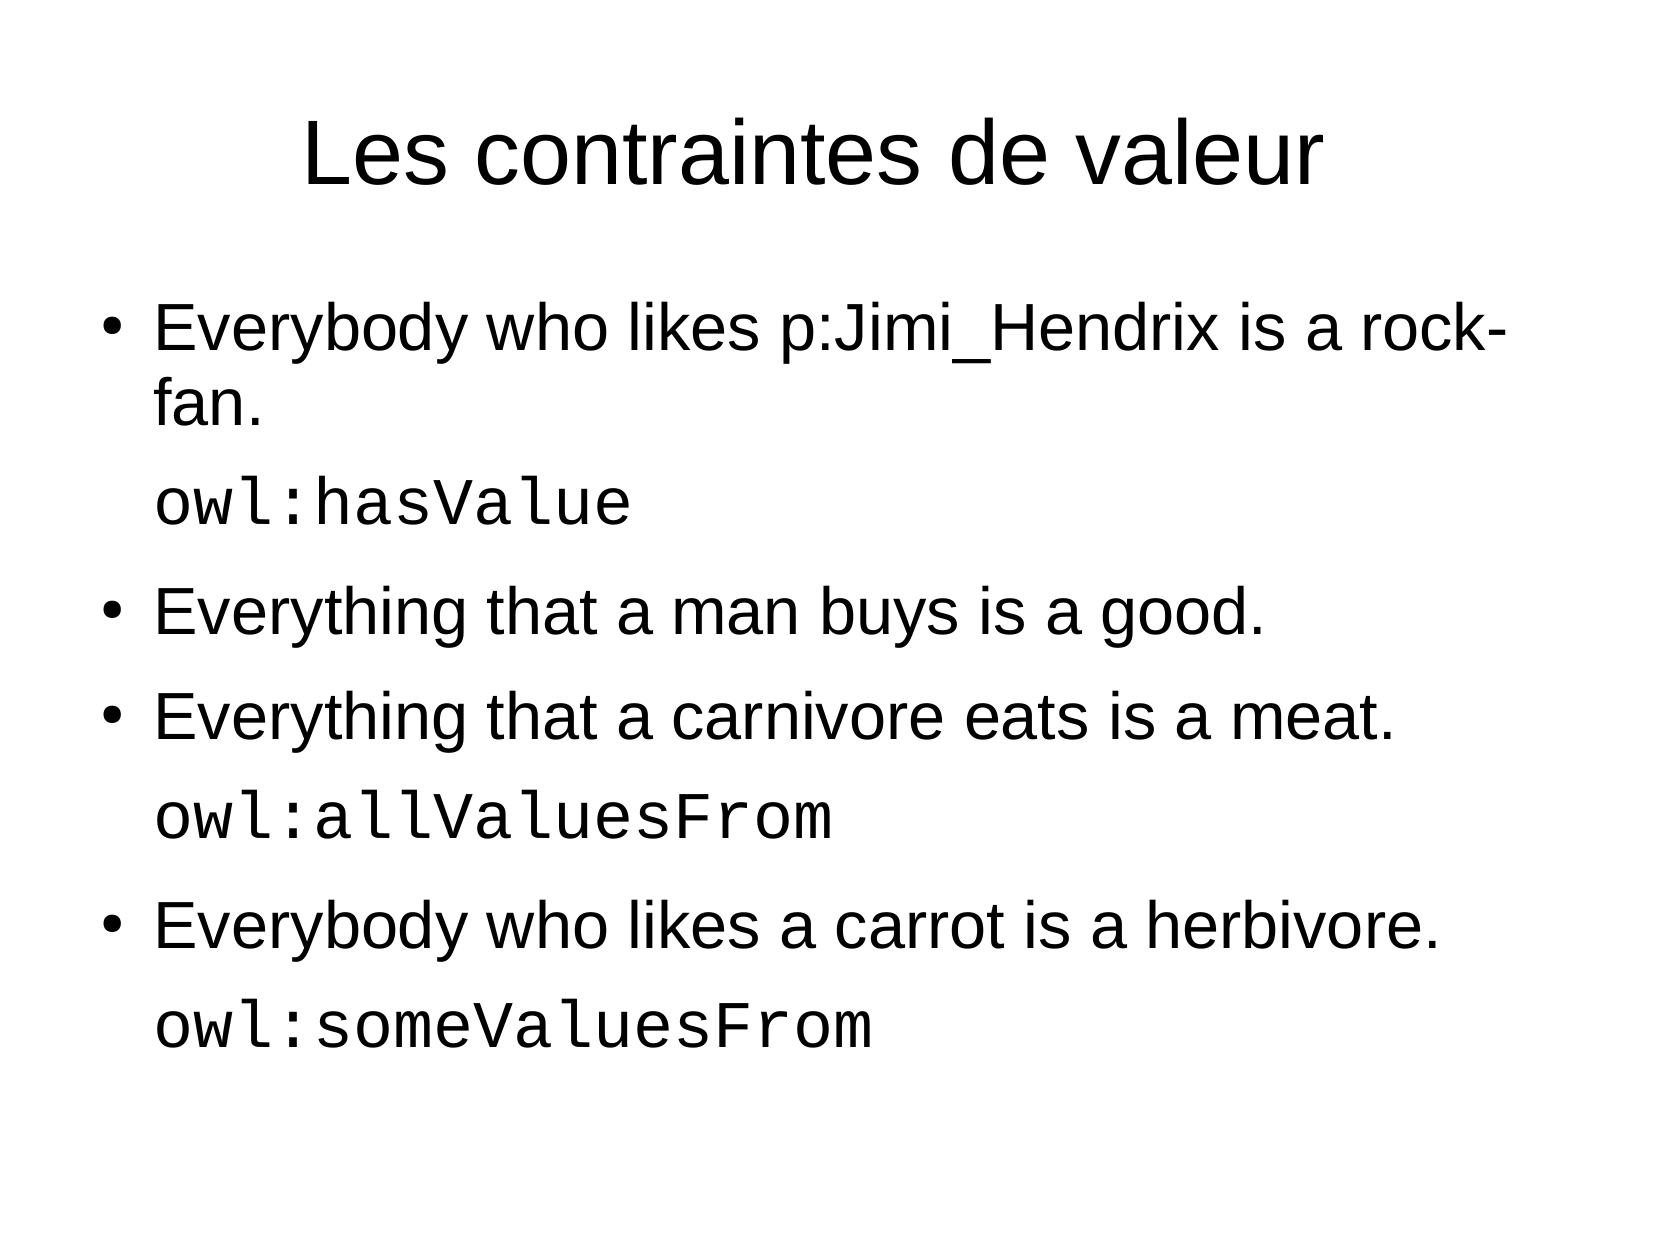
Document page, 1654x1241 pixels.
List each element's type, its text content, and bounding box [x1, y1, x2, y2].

list Everybody who likes p:Jimi_Hendrix is a rock-fan. owl:hasValue Everything that a man buys is a good. Everything that a carnivore eats is a meat. owl:allValuesFrom Everybody who likes a carrot is a herbivore. owl:someValuesFrom [82, 290, 1571, 1109]
title Les contraintes de valeur [82, 56, 1571, 250]
